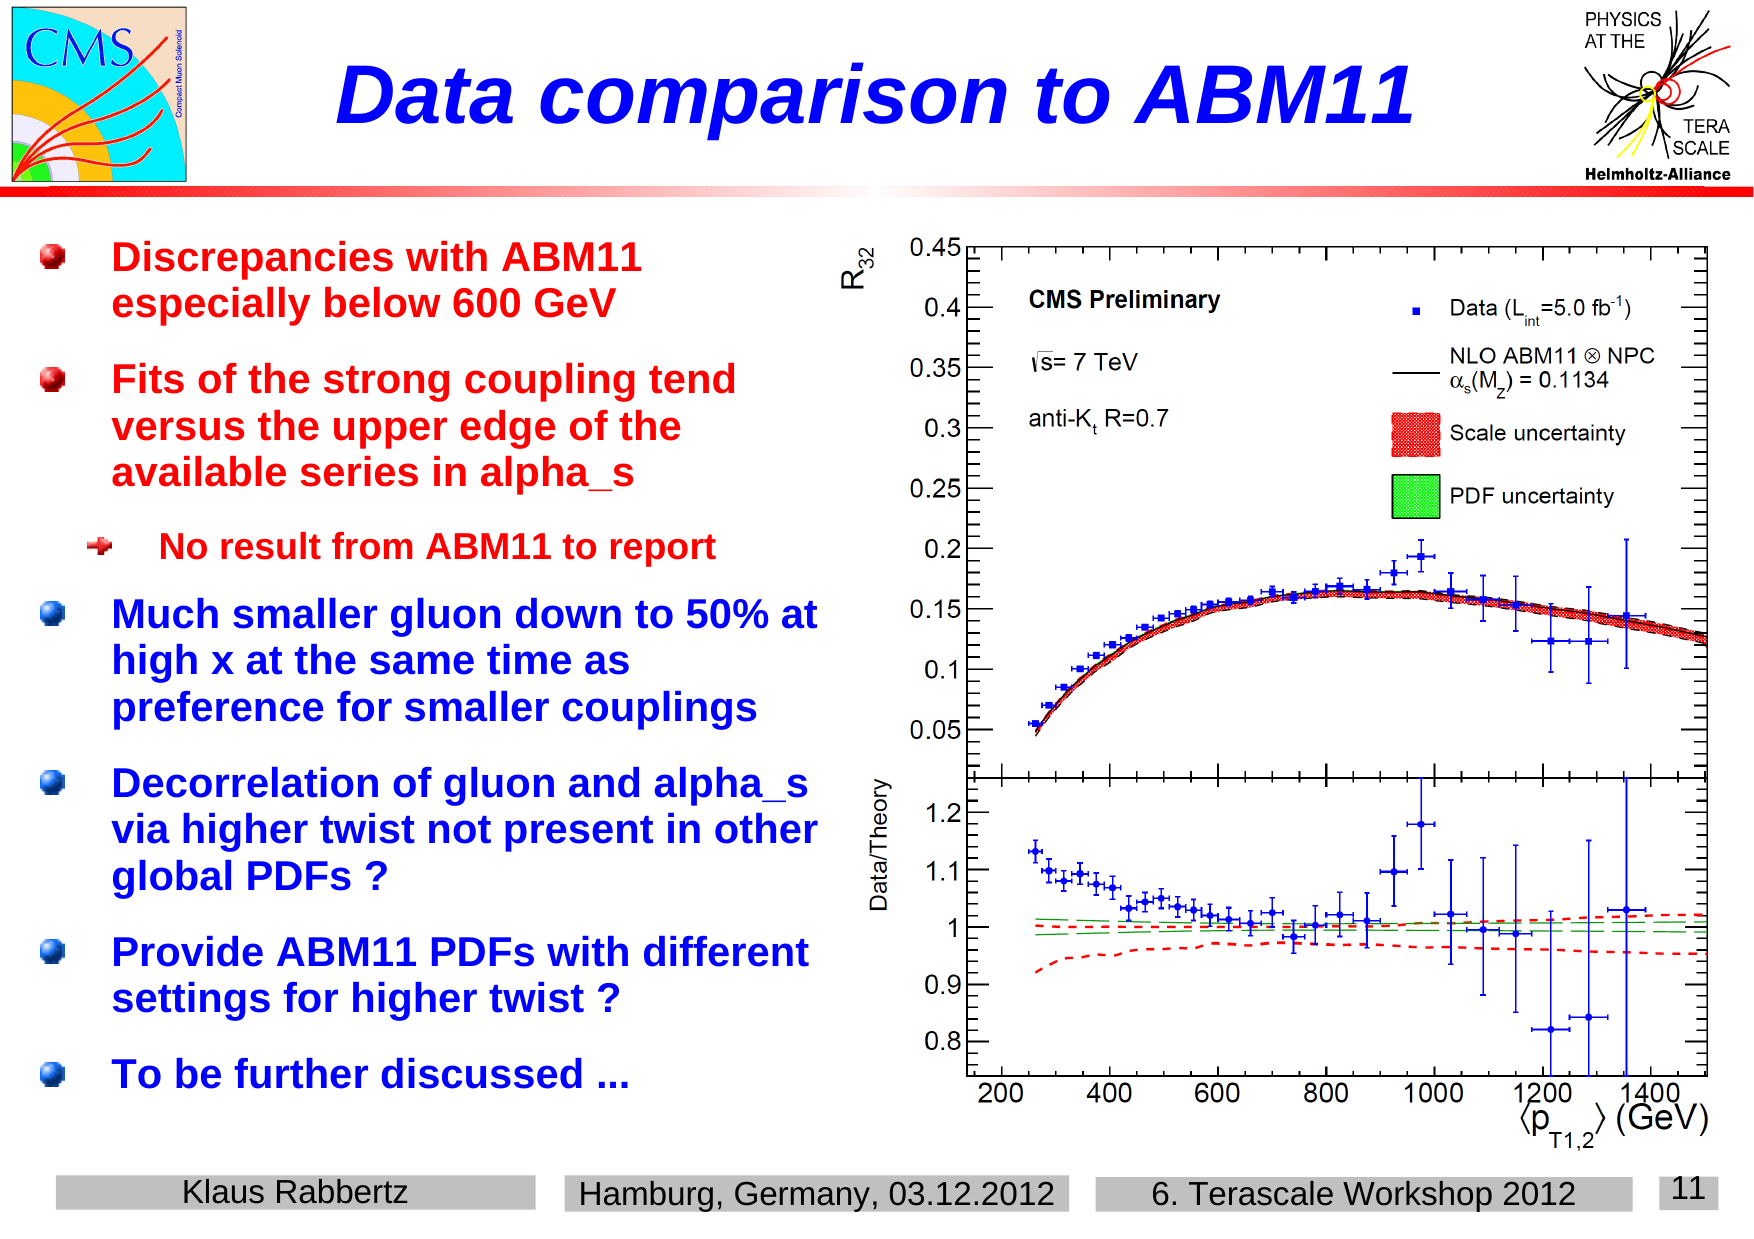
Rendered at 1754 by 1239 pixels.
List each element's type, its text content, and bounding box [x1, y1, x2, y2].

title Data comparison to ABM11 [197, 18, 1556, 172]
picture [1570, 3, 1744, 191]
picture [11, 6, 187, 182]
list Discrepancies with ABM11 especially below 600 GeV Fits of the strong coupling tend versus the upper edge of the available series in alpha_s No result from ABM11 to report Much smaller gluon down to 50% at high x at the same time as preference for smaller couplings Decorrelation of gluon and alpha_s via higher twist not present in other global PDFs ? Provide ABM11 PDFs with different settings for higher twist ? To be further discussed ... [28, 233, 834, 1098]
picture [835, 230, 1726, 1158]
